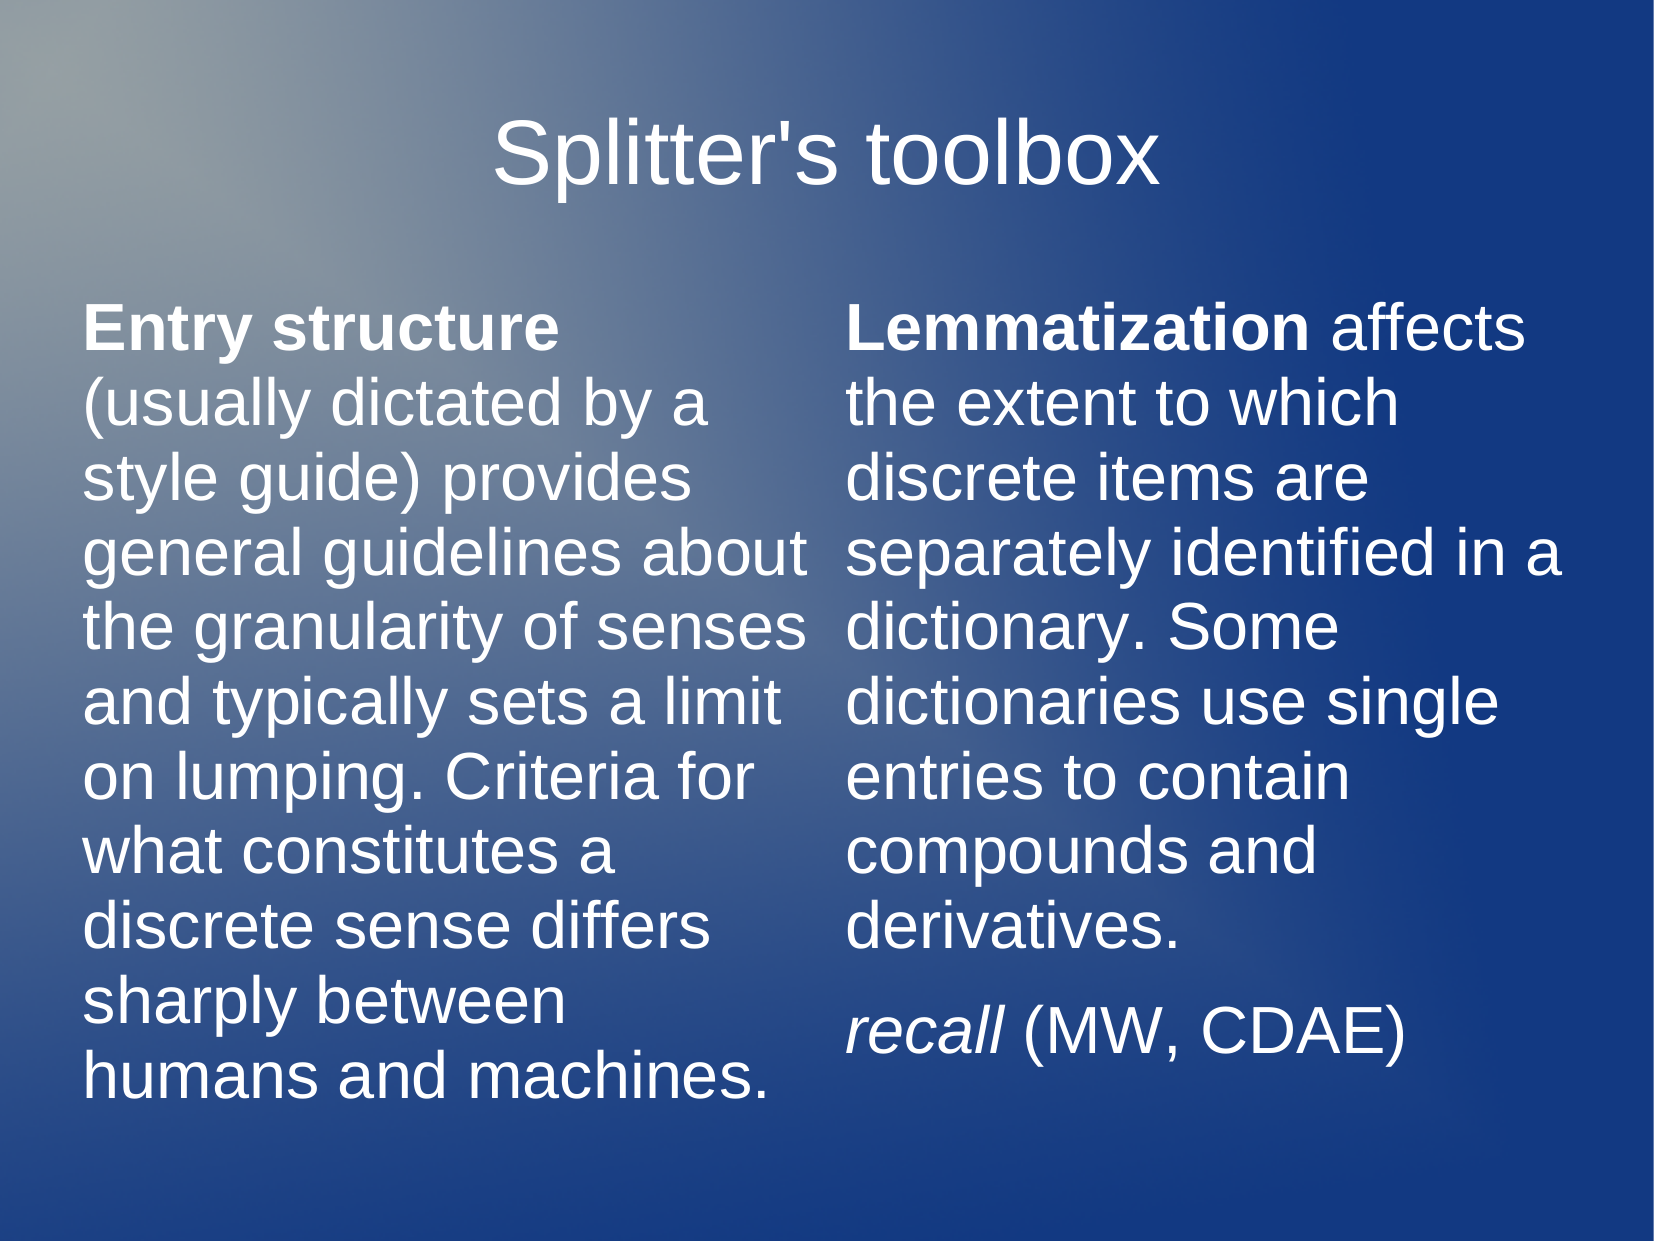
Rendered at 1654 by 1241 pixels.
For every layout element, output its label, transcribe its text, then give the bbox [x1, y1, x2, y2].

list Lemmatization affects the extent to which discrete items are separately identified in a dictionary. Some dictionaries use single entries to contain compounds and derivatives. recall (MW, CDAE) [845, 290, 1572, 1094]
picture [0, 0, 1654, 1241]
list Entry structure (usually dictated by a style guide) provides general guidelines about the granularity of senses and typically sets a limit on lumping. Criteria for what constitutes a discrete sense differs sharply between humans and machines. [82, 290, 809, 1113]
title Splitter's toolbox [82, 49, 1571, 257]
